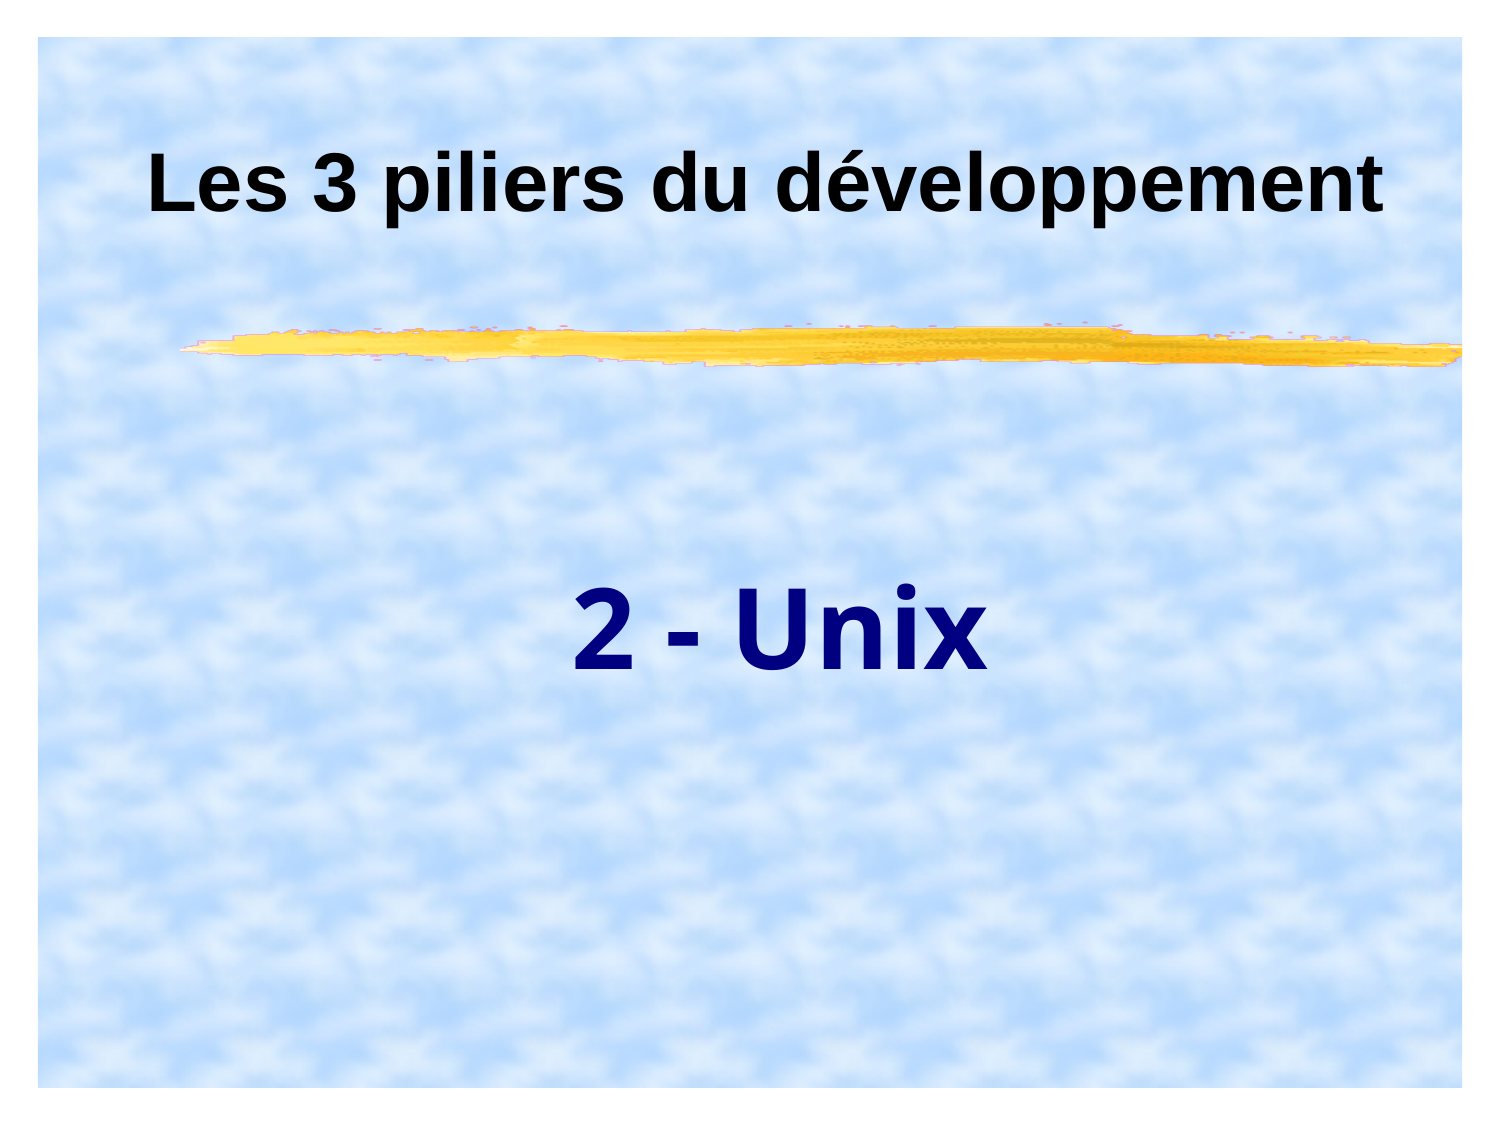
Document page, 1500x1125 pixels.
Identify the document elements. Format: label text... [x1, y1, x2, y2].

picture [37, 37, 1463, 1088]
subtitle 2 - Unix [264, 491, 1262, 761]
title Les 3 piliers du développement [145, 66, 1416, 300]
